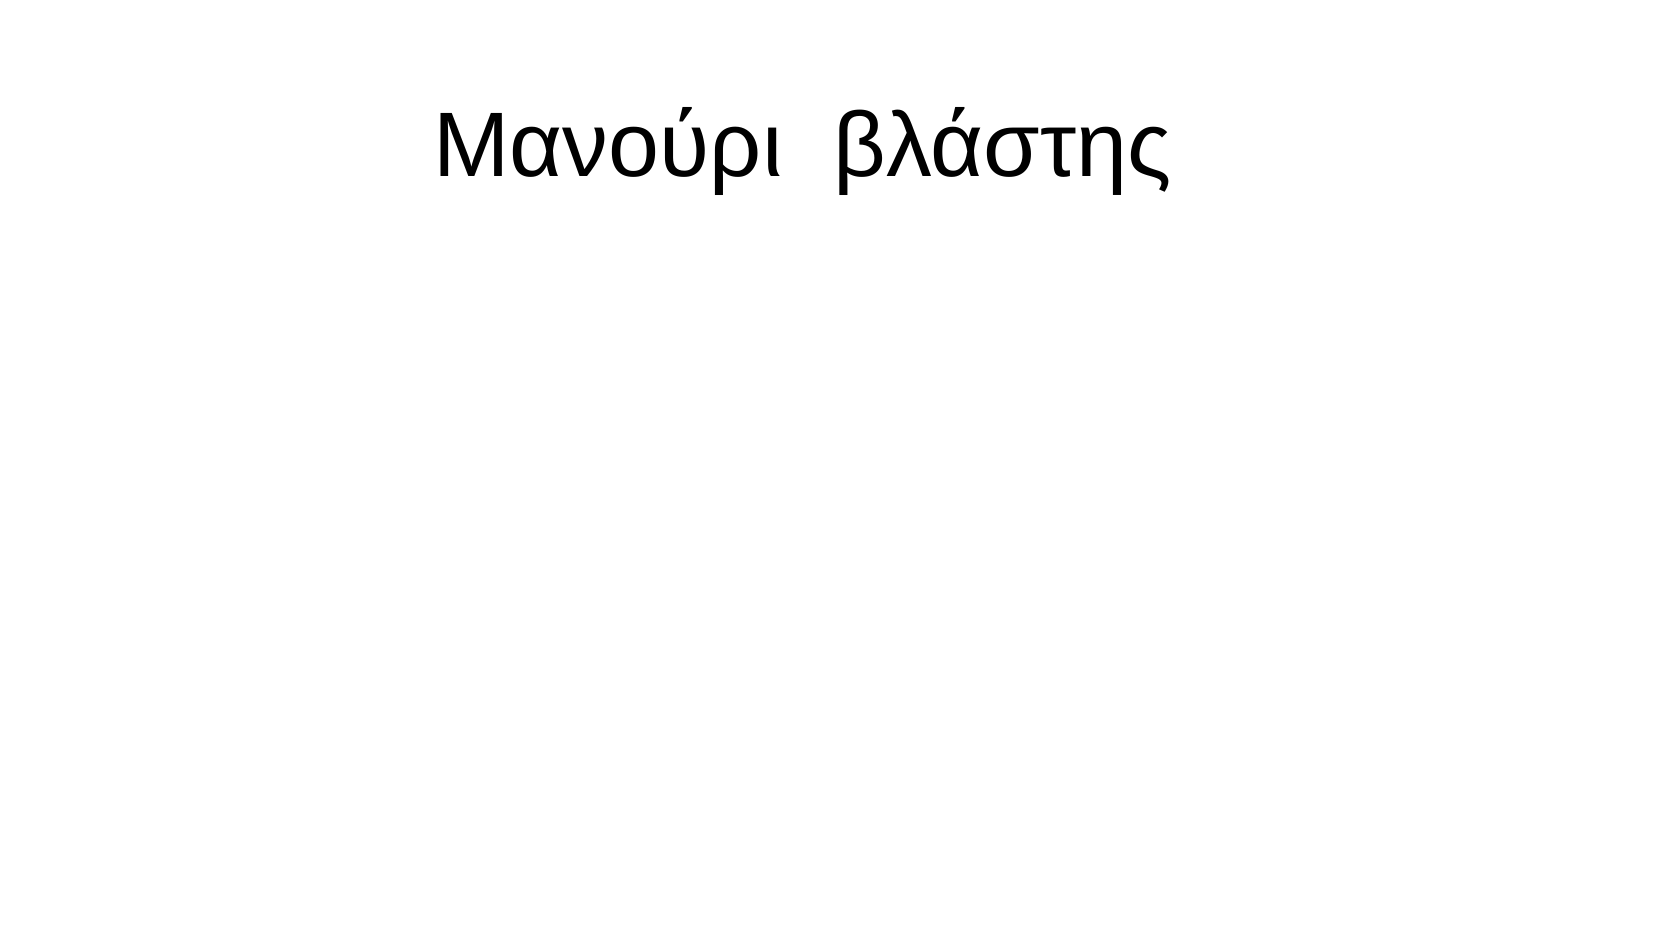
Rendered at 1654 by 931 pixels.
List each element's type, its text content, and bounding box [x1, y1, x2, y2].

title Μανούρι βλάστης [59, 62, 1548, 218]
